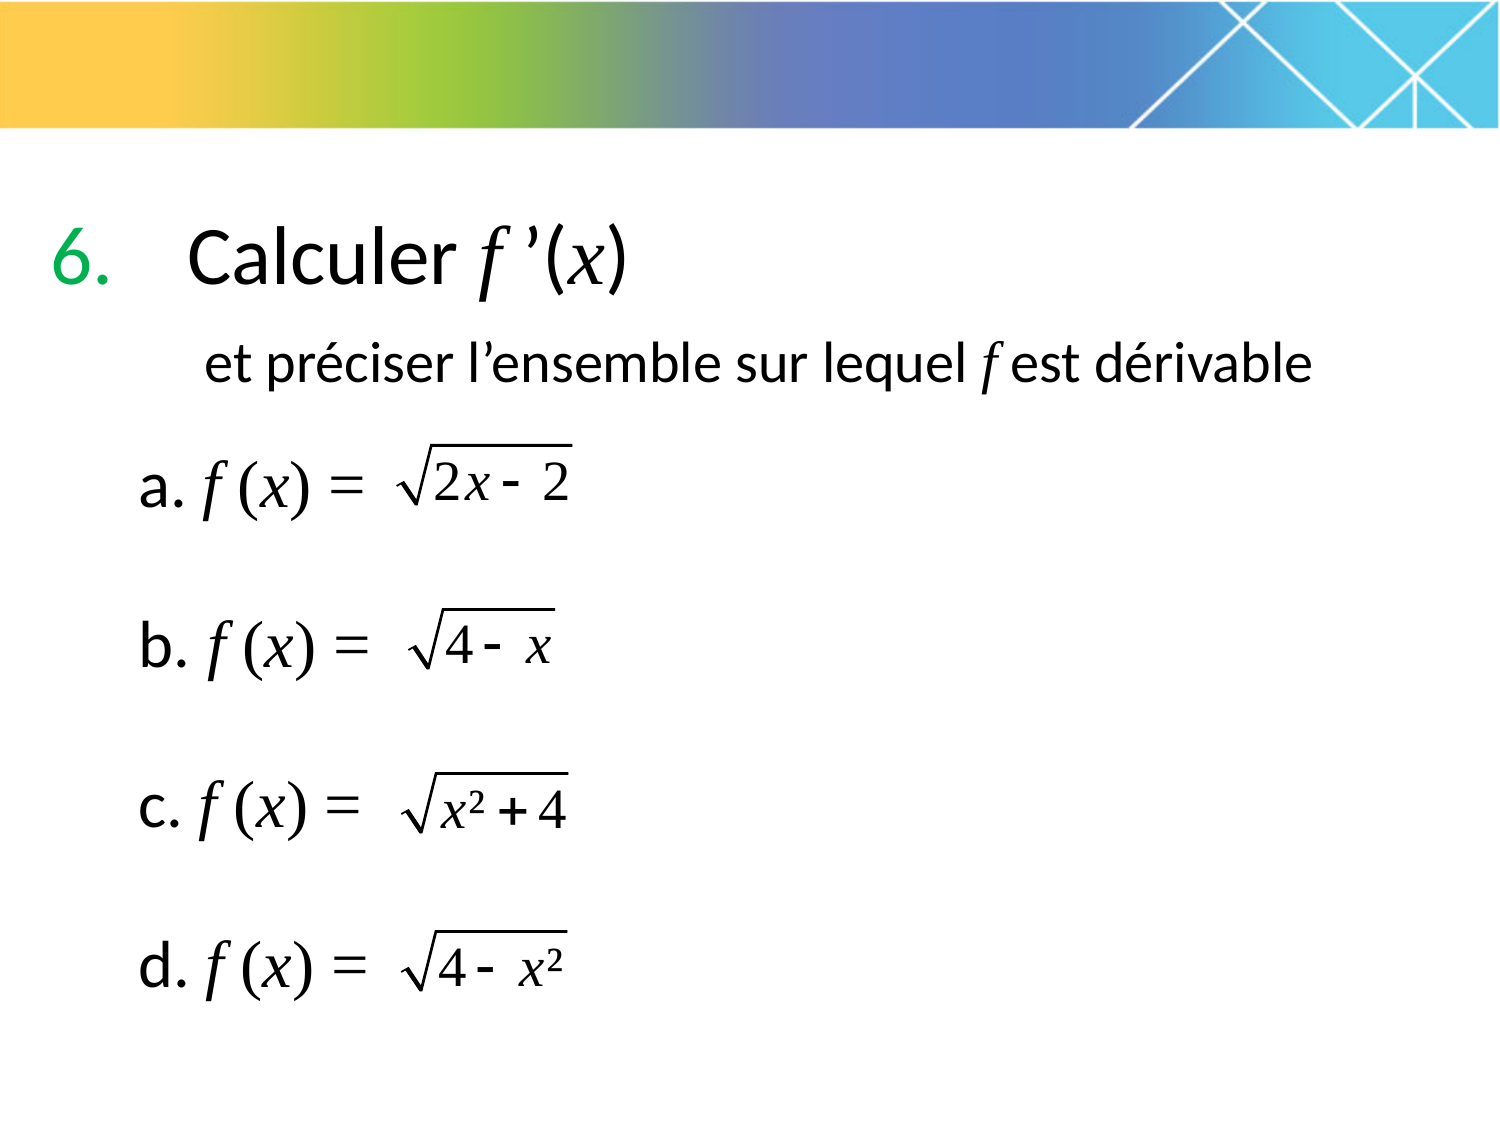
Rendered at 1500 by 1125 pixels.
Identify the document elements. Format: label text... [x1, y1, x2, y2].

chart [391, 919, 582, 1005]
text_box a. f (x) = b. f (x) = c. f (x) = d. f (x) = [123, 433, 903, 1125]
text_box Calculer f ’(x) [35, 163, 1500, 338]
chart [398, 597, 565, 683]
text_box et préciser l’ensemble sur lequel f est dérivable [189, 316, 1329, 402]
picture [0, 0, 1500, 130]
chart [391, 761, 582, 848]
chart [386, 433, 586, 519]
